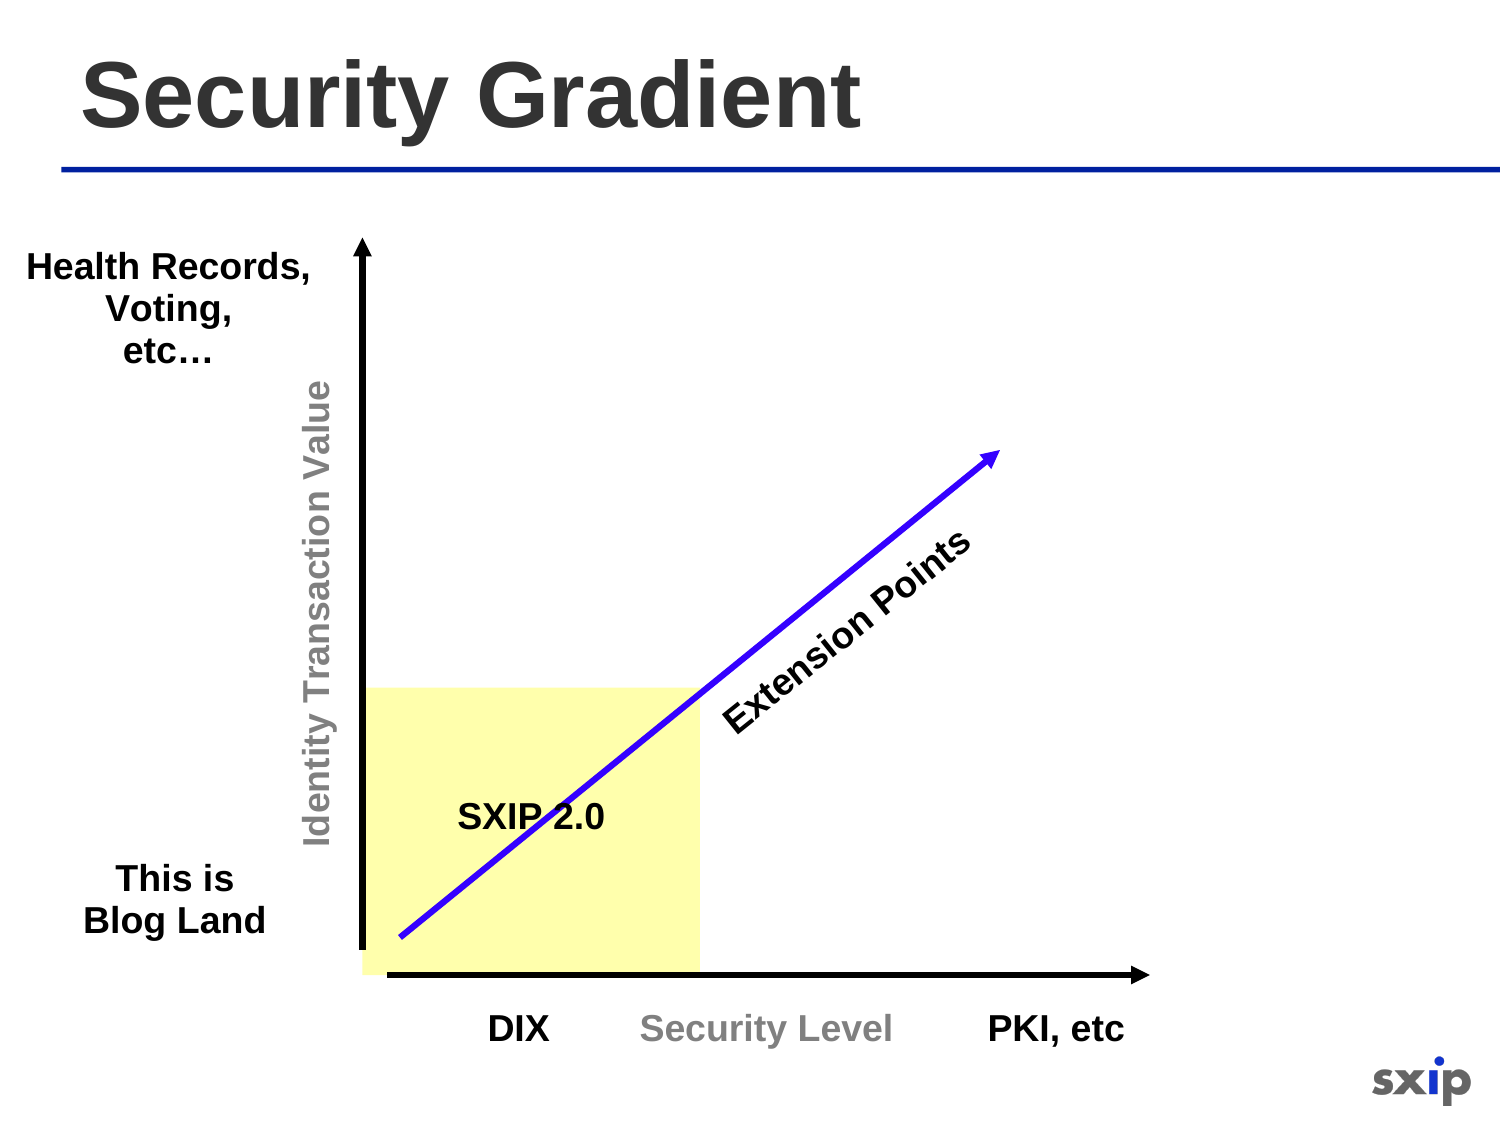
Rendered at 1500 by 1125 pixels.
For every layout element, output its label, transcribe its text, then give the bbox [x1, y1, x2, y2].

text_box Health Records, Voting, etc… [0, 237, 338, 379]
title Security Gradient [61, 21, 1495, 169]
text_box This is Blog Land [37, 849, 313, 950]
text_box Security Level [624, 999, 962, 1058]
text_box Extension Points [698, 400, 1125, 758]
text_box Identity Transaction Value [287, 362, 345, 863]
text_box [362, 687, 700, 976]
text_box DIX [424, 999, 613, 1058]
picture [1372, 1056, 1471, 1106]
text_box PKI, etc [962, 999, 1150, 1058]
text_box SXIP 2.0 [437, 787, 625, 845]
